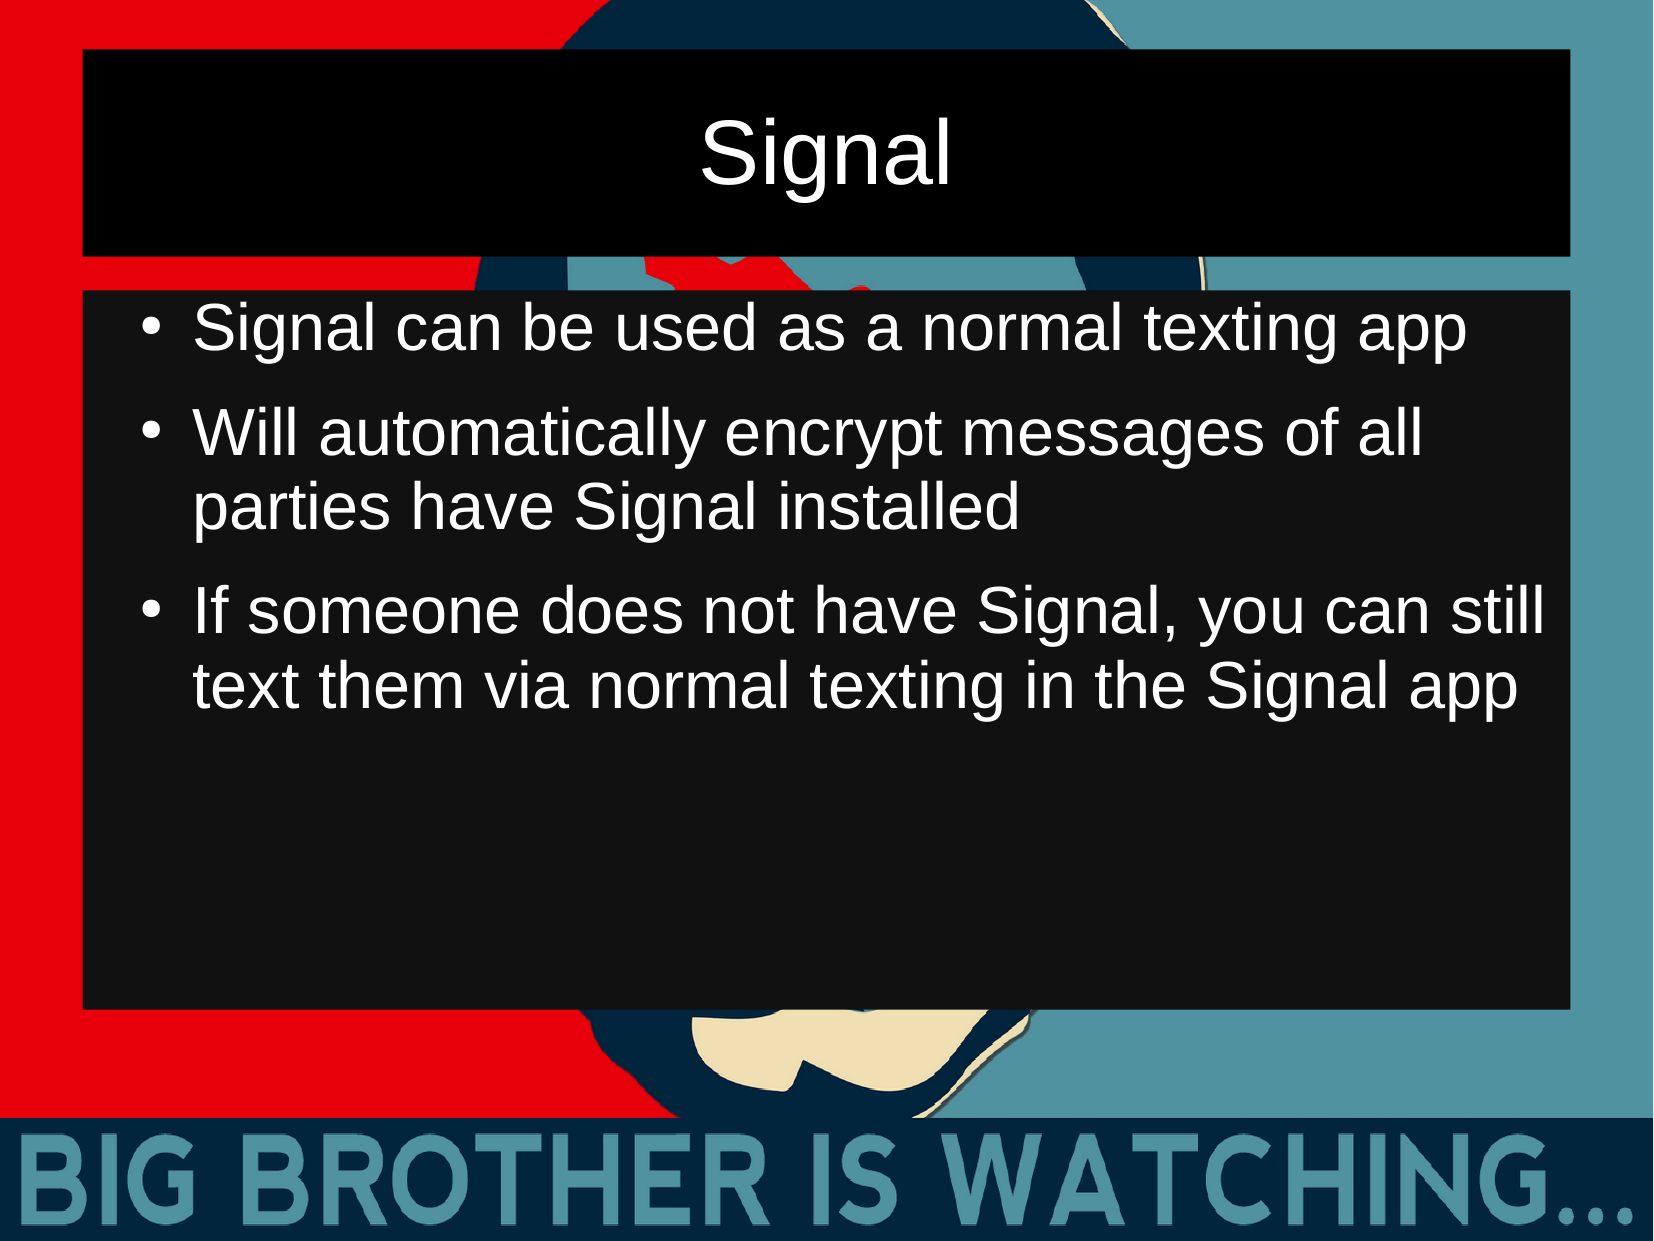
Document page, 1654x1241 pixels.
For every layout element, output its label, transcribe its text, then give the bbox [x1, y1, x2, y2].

title Signal [82, 49, 1571, 257]
picture [0, 0, 1654, 1241]
list Signal can be used as a normal texting app Will automatically encrypt messages of all parties have Signal installed If someone does not have Signal, you can still text them via normal texting in the Signal app [82, 290, 1571, 1010]
